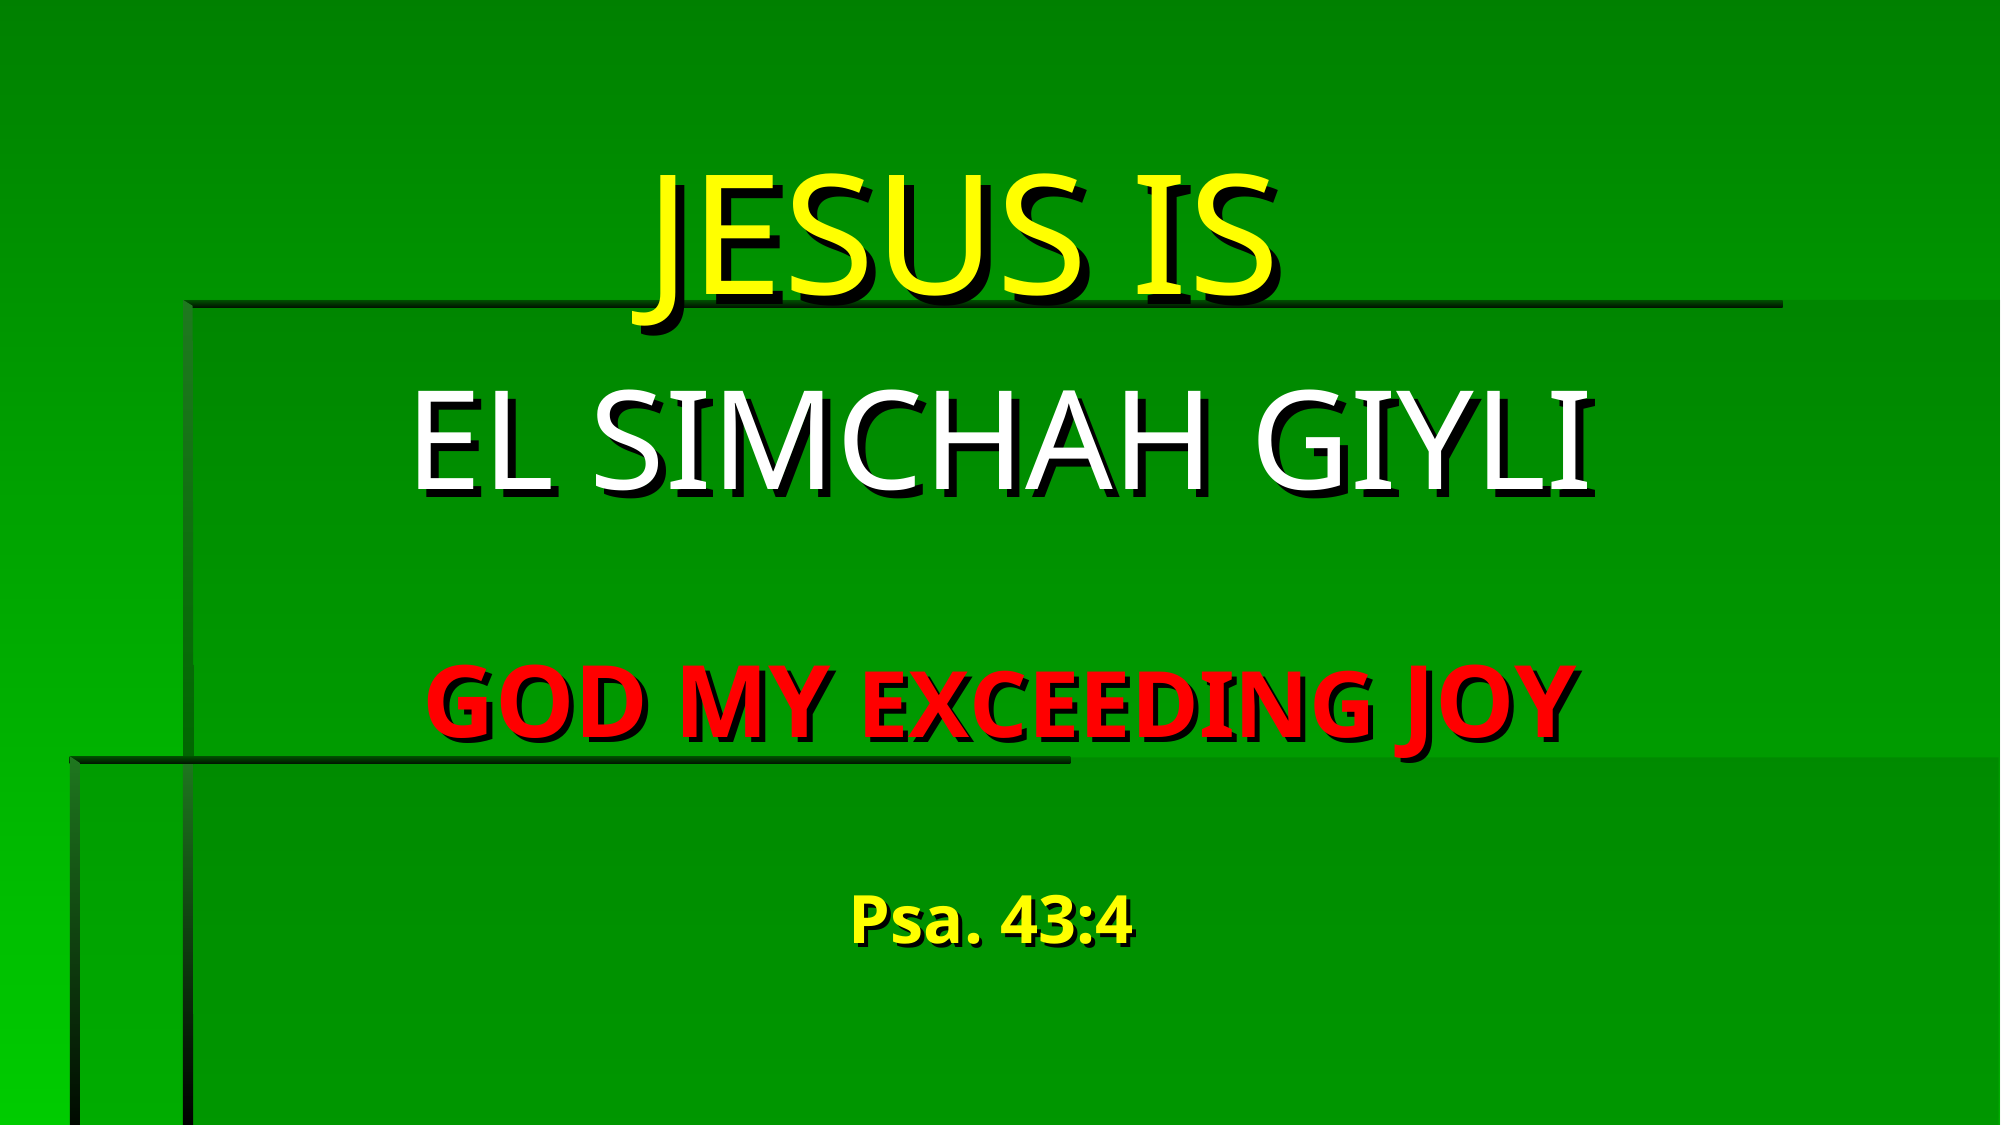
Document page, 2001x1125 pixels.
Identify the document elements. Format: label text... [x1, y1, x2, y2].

title JESUS IS EL SIMCHAH GIYLI GOD MY EXCEEDING JOY Psa. 43:4 [0, 0, 2000, 1125]
